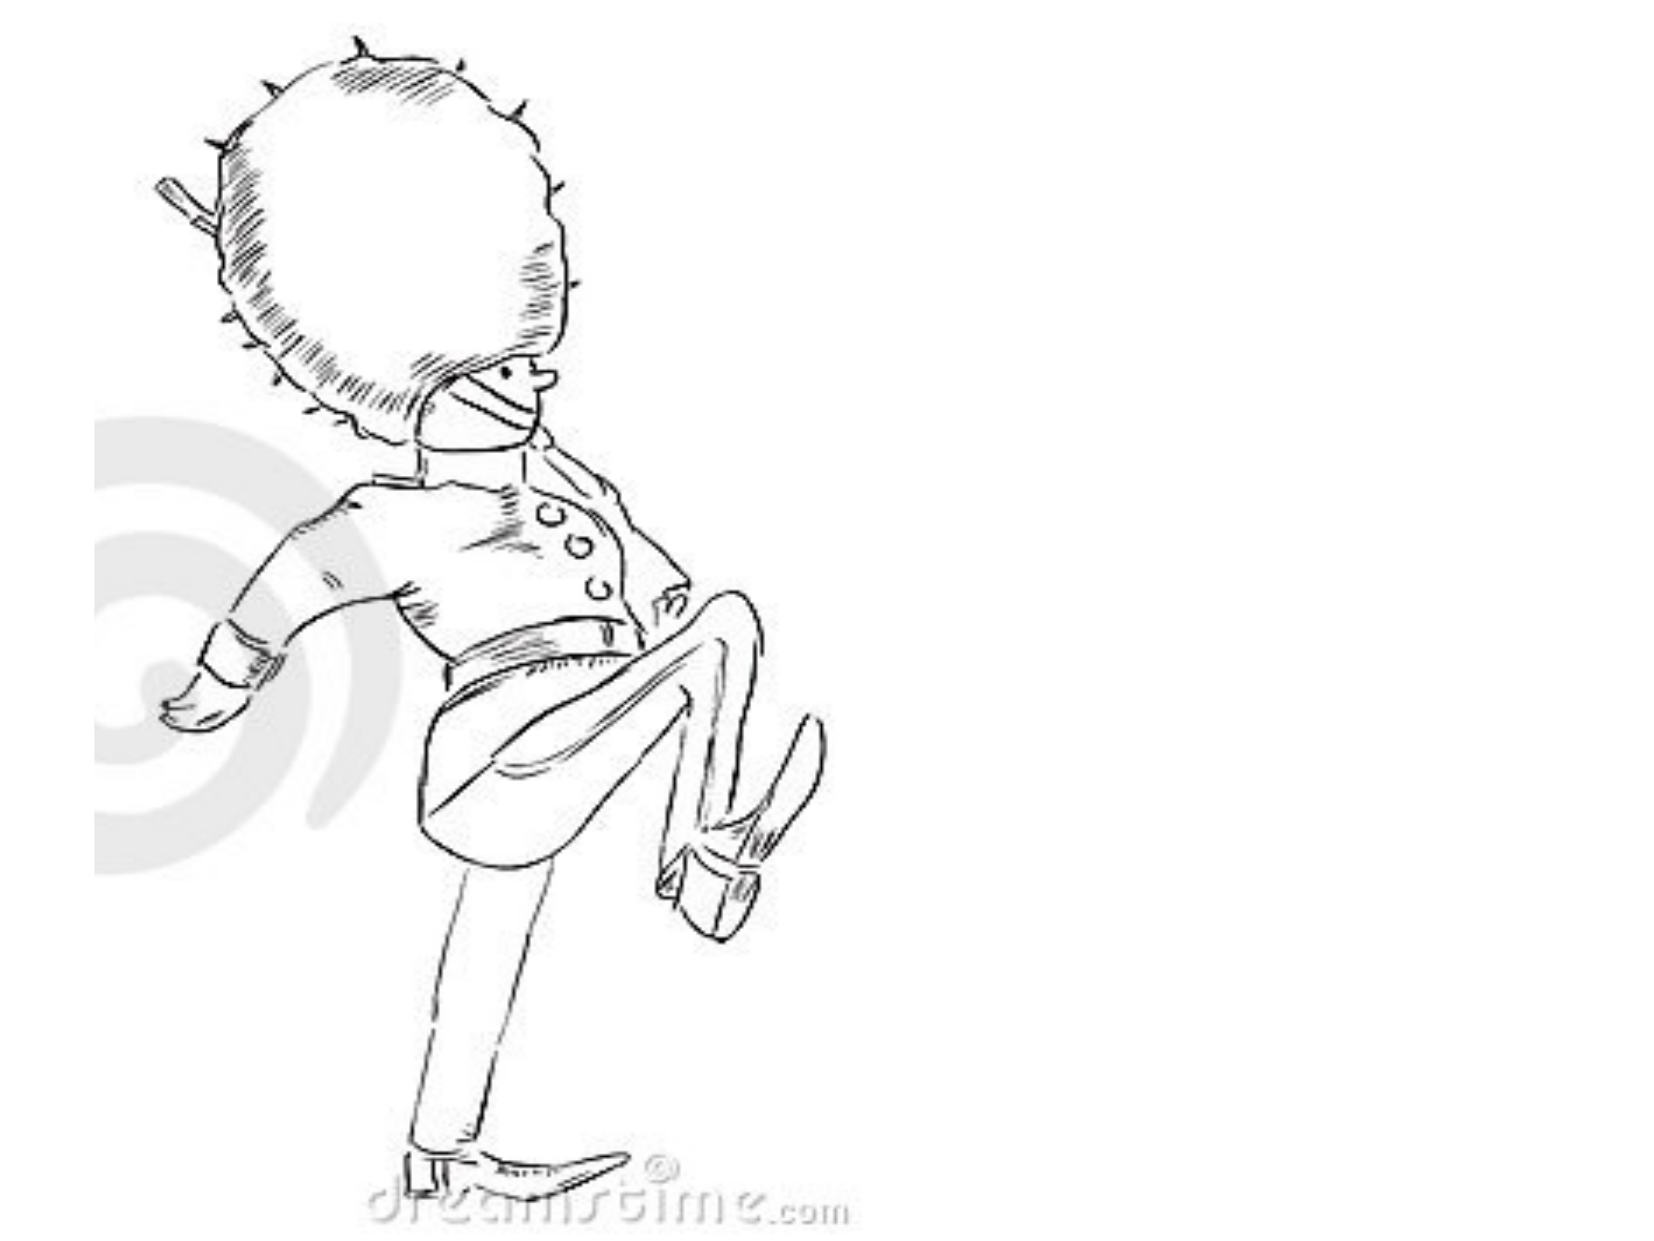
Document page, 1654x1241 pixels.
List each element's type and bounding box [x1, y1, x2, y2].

picture [94, 0, 863, 1241]
